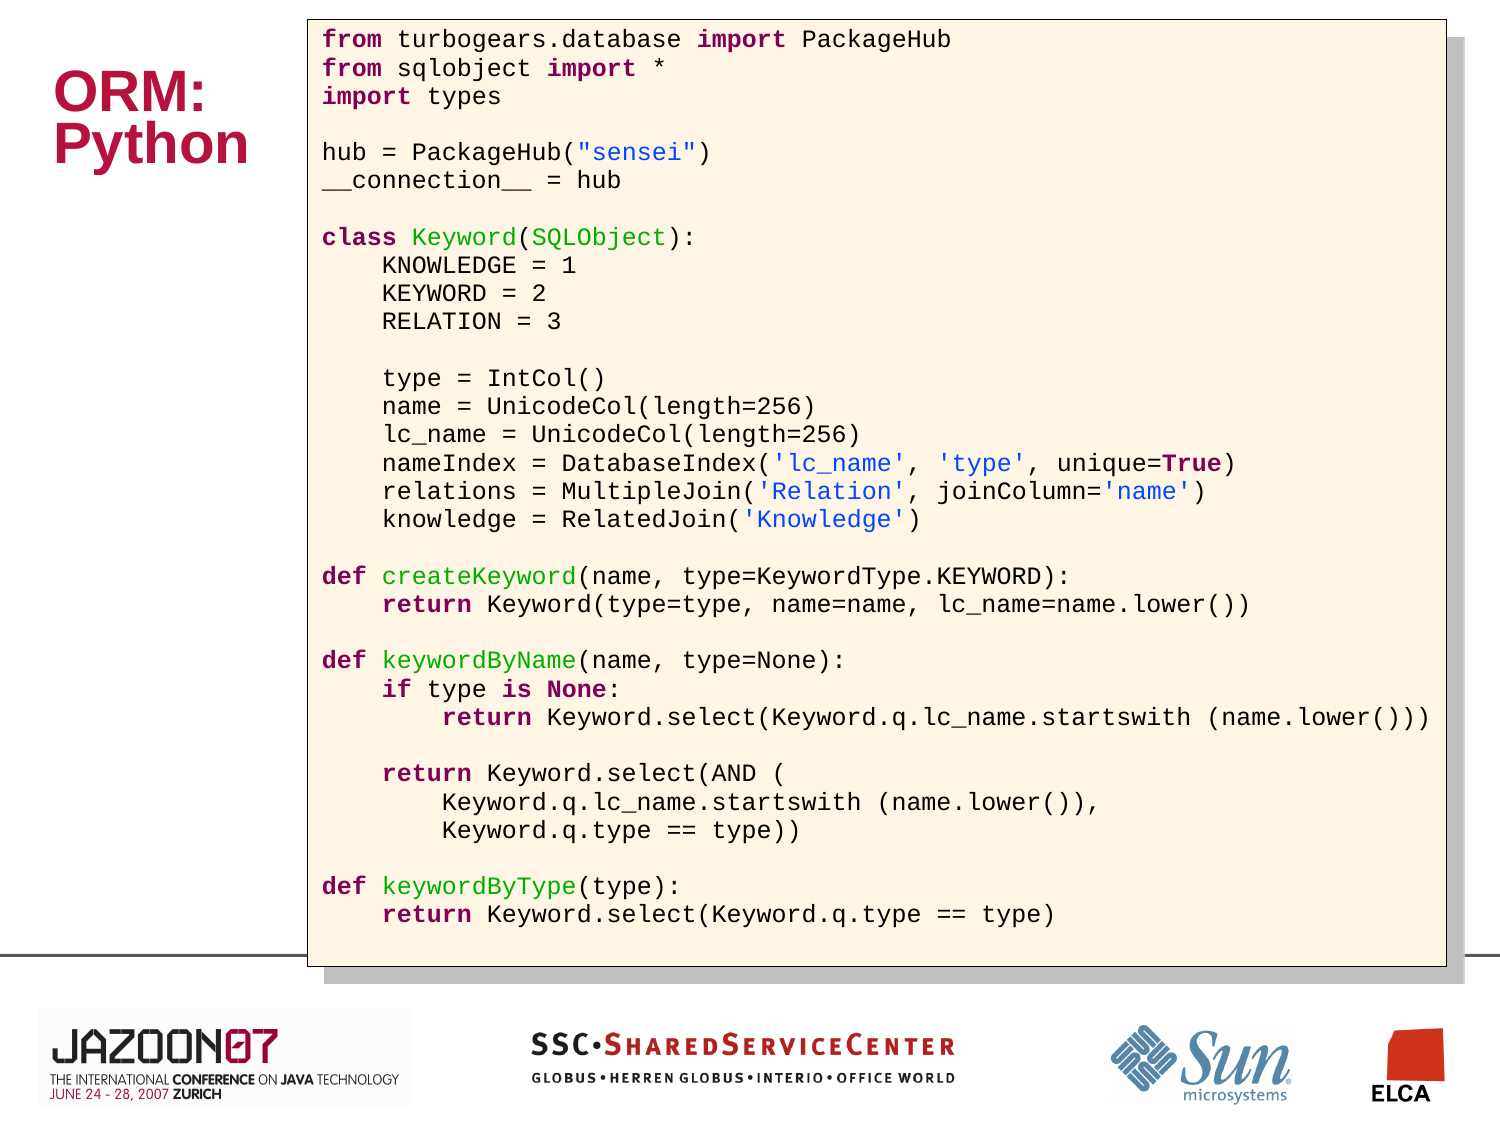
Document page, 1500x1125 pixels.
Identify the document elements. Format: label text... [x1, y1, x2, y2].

picture [1370, 1025, 1446, 1105]
text_box from turbogears.database import PackageHub from sqlobject import * import types hub = PackageHub("sensei") __connection__ = hub class Keyword(SQLObject): KNOWLEDGE = 1 KEYWORD = 2 RELATION = 3 type = IntCol() name = UnicodeCol(length=256) lc_name = UnicodeCol(length=256) nameIndex = DatabaseIndex('lc_name', 'type', unique=True) relations = MultipleJoin('Relation', joinColumn='name') knowledge = RelatedJoin('Knowledge') def createKeyword(name, type=KeywordType.KEYWORD): return Keyword(type=type, name=name, lc_name=name.lower()) def keywordByName(name, type=None): if type is None: return Keyword.select(Keyword.q.lc_name.startswith (name.lower())) return Keyword.select(AND ( Keyword.q.lc_name.startswith (name.lower()), Keyword.q.type == type)) def keywordByType(type): return Keyword.select(Keyword.q.type == type) [307, 19, 1447, 967]
picture [38, 1007, 413, 1106]
picture [531, 1032, 955, 1083]
title ORM: Python [53, 59, 307, 185]
picture [1107, 1021, 1294, 1107]
